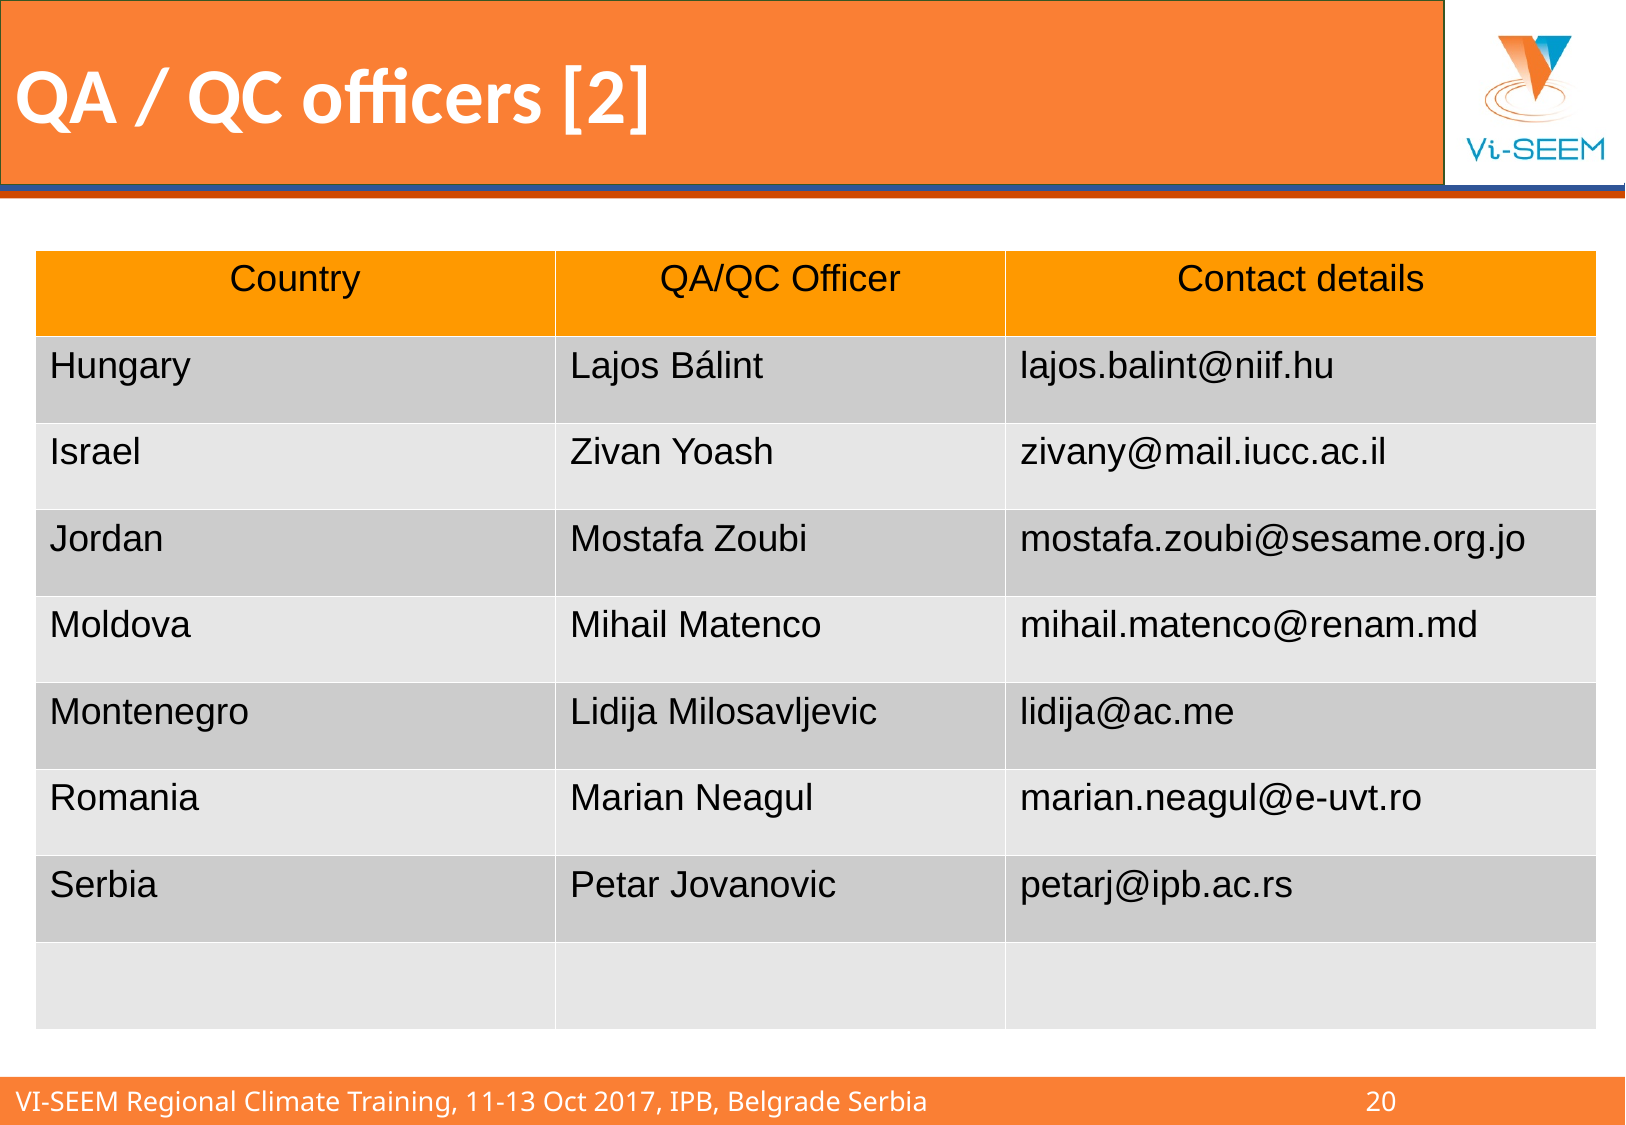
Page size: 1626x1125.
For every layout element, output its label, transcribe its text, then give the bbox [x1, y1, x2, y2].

table_cell Serbia [36, 856, 555, 942]
table_cell Moldova [36, 597, 555, 682]
table_cell [1006, 943, 1596, 1029]
table_cell marian.neagul@e-uvt.ro [1006, 770, 1596, 855]
table_cell Jordan [36, 510, 555, 596]
table_cell lidija@ac.me [1006, 683, 1596, 769]
title QA / QC officers [2] [0, 0, 1445, 185]
table_cell Montenegro [36, 683, 555, 769]
table_cell mostafa.zoubi@sesame.org.jo [1006, 510, 1596, 596]
table_cell lajos.balint@niif.hu [1006, 337, 1596, 423]
table_cell petarj@ipb.ac.rs [1006, 856, 1596, 942]
table_cell [556, 943, 1005, 1029]
table_header Contact details [1006, 251, 1596, 336]
table_cell zivany@mail.iucc.ac.il [1006, 424, 1596, 509]
footer VI-SEEM Regional Climate Training, 11-13 Oct 2017, IPB, Belgrade Serbia <number> [0, 1076, 1625, 1125]
table_cell mihail.matenco@renam.md [1006, 597, 1596, 682]
table_cell [36, 943, 555, 1029]
table_cell Mihail Matenco [556, 597, 1005, 682]
table_cell Marian Neagul [556, 770, 1005, 855]
picture [1445, 0, 1624, 185]
table_cell Lidija Milosavljevic [556, 683, 1005, 769]
table_cell Petar Jovanovic [556, 856, 1005, 942]
table_cell Israel [36, 424, 555, 509]
table_cell Zivan Yoash [556, 424, 1005, 509]
table_cell Mostafa Zoubi [556, 510, 1005, 596]
table_cell Hungary [36, 337, 555, 423]
table_header QA/QC Officer [556, 251, 1005, 336]
table_header Country [36, 251, 555, 336]
table_cell Lajos Bálint [556, 337, 1005, 423]
table_cell Romania [36, 770, 555, 855]
